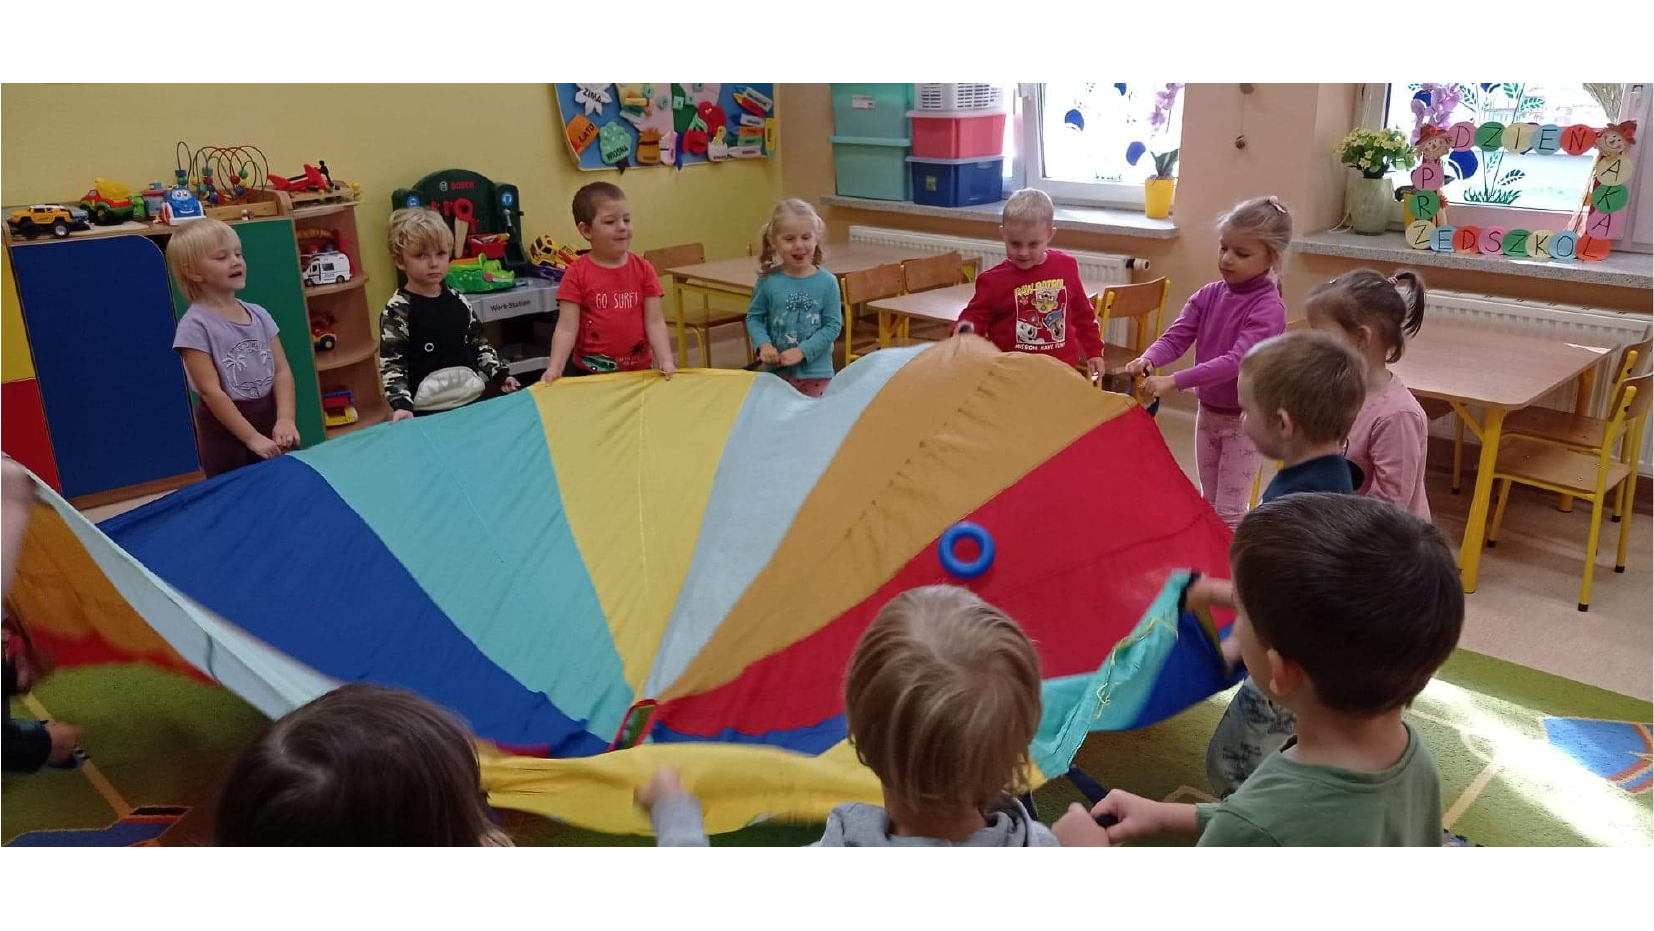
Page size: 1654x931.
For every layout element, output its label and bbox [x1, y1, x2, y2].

picture [1, 83, 1654, 847]
